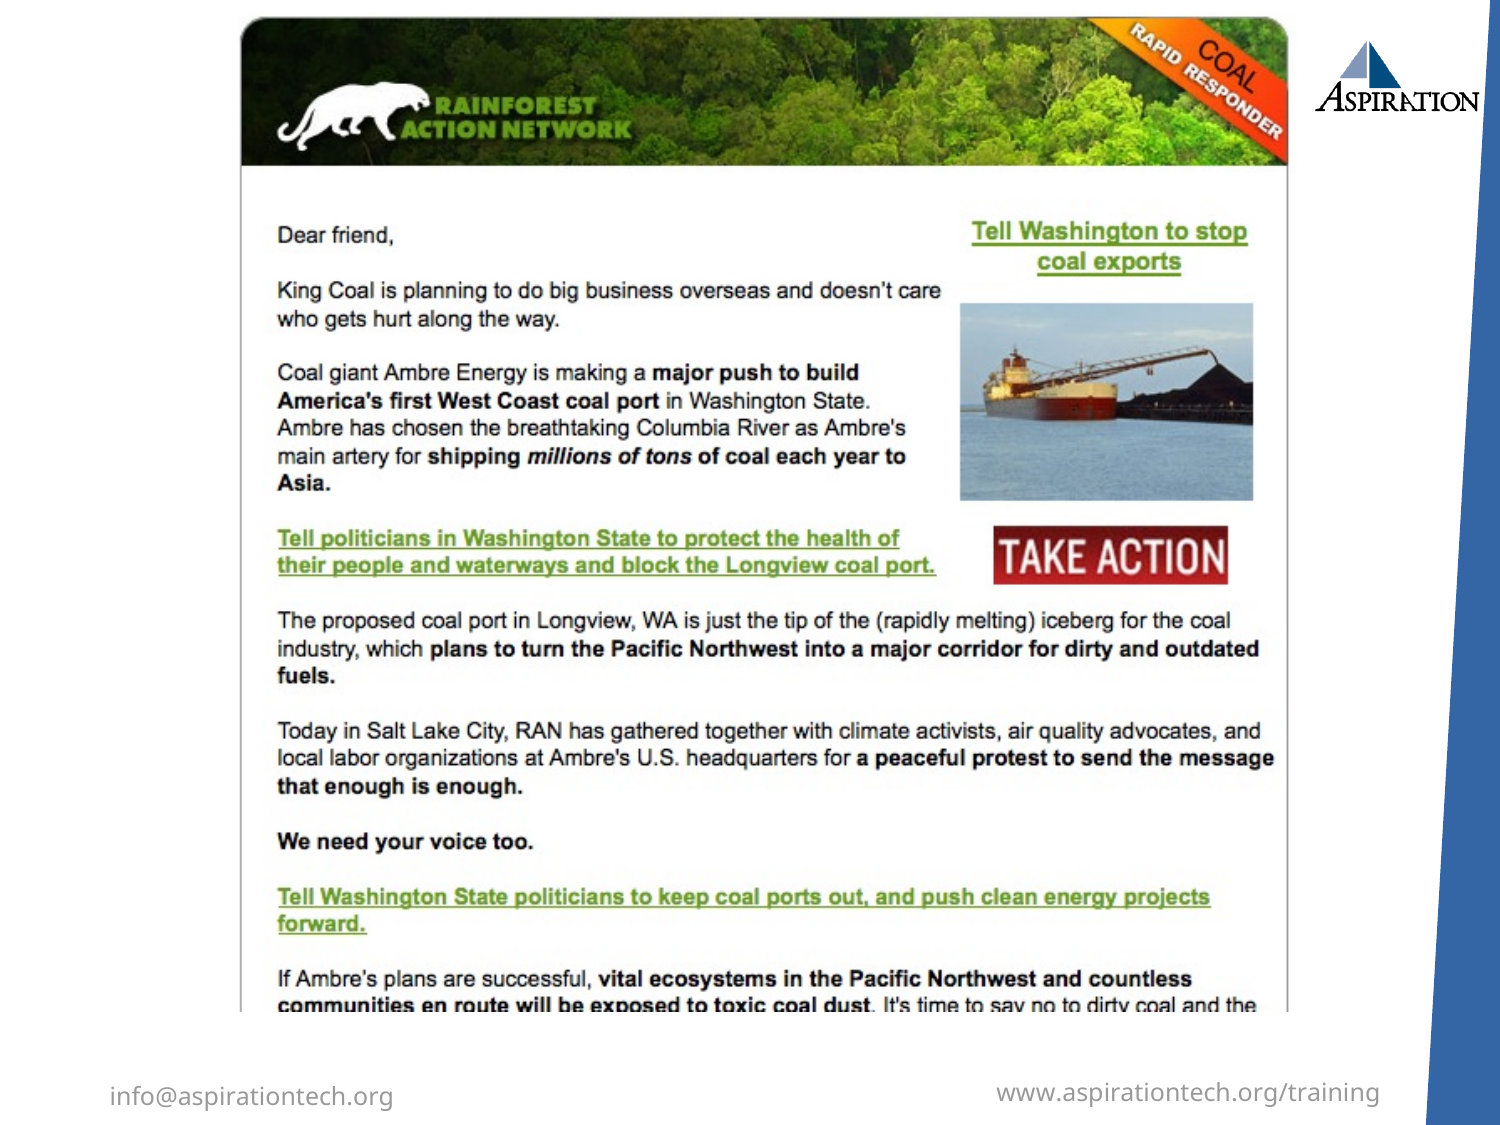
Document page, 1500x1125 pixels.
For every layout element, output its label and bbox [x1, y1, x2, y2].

picture [237, 12, 1297, 1012]
picture [1315, 41, 1480, 120]
